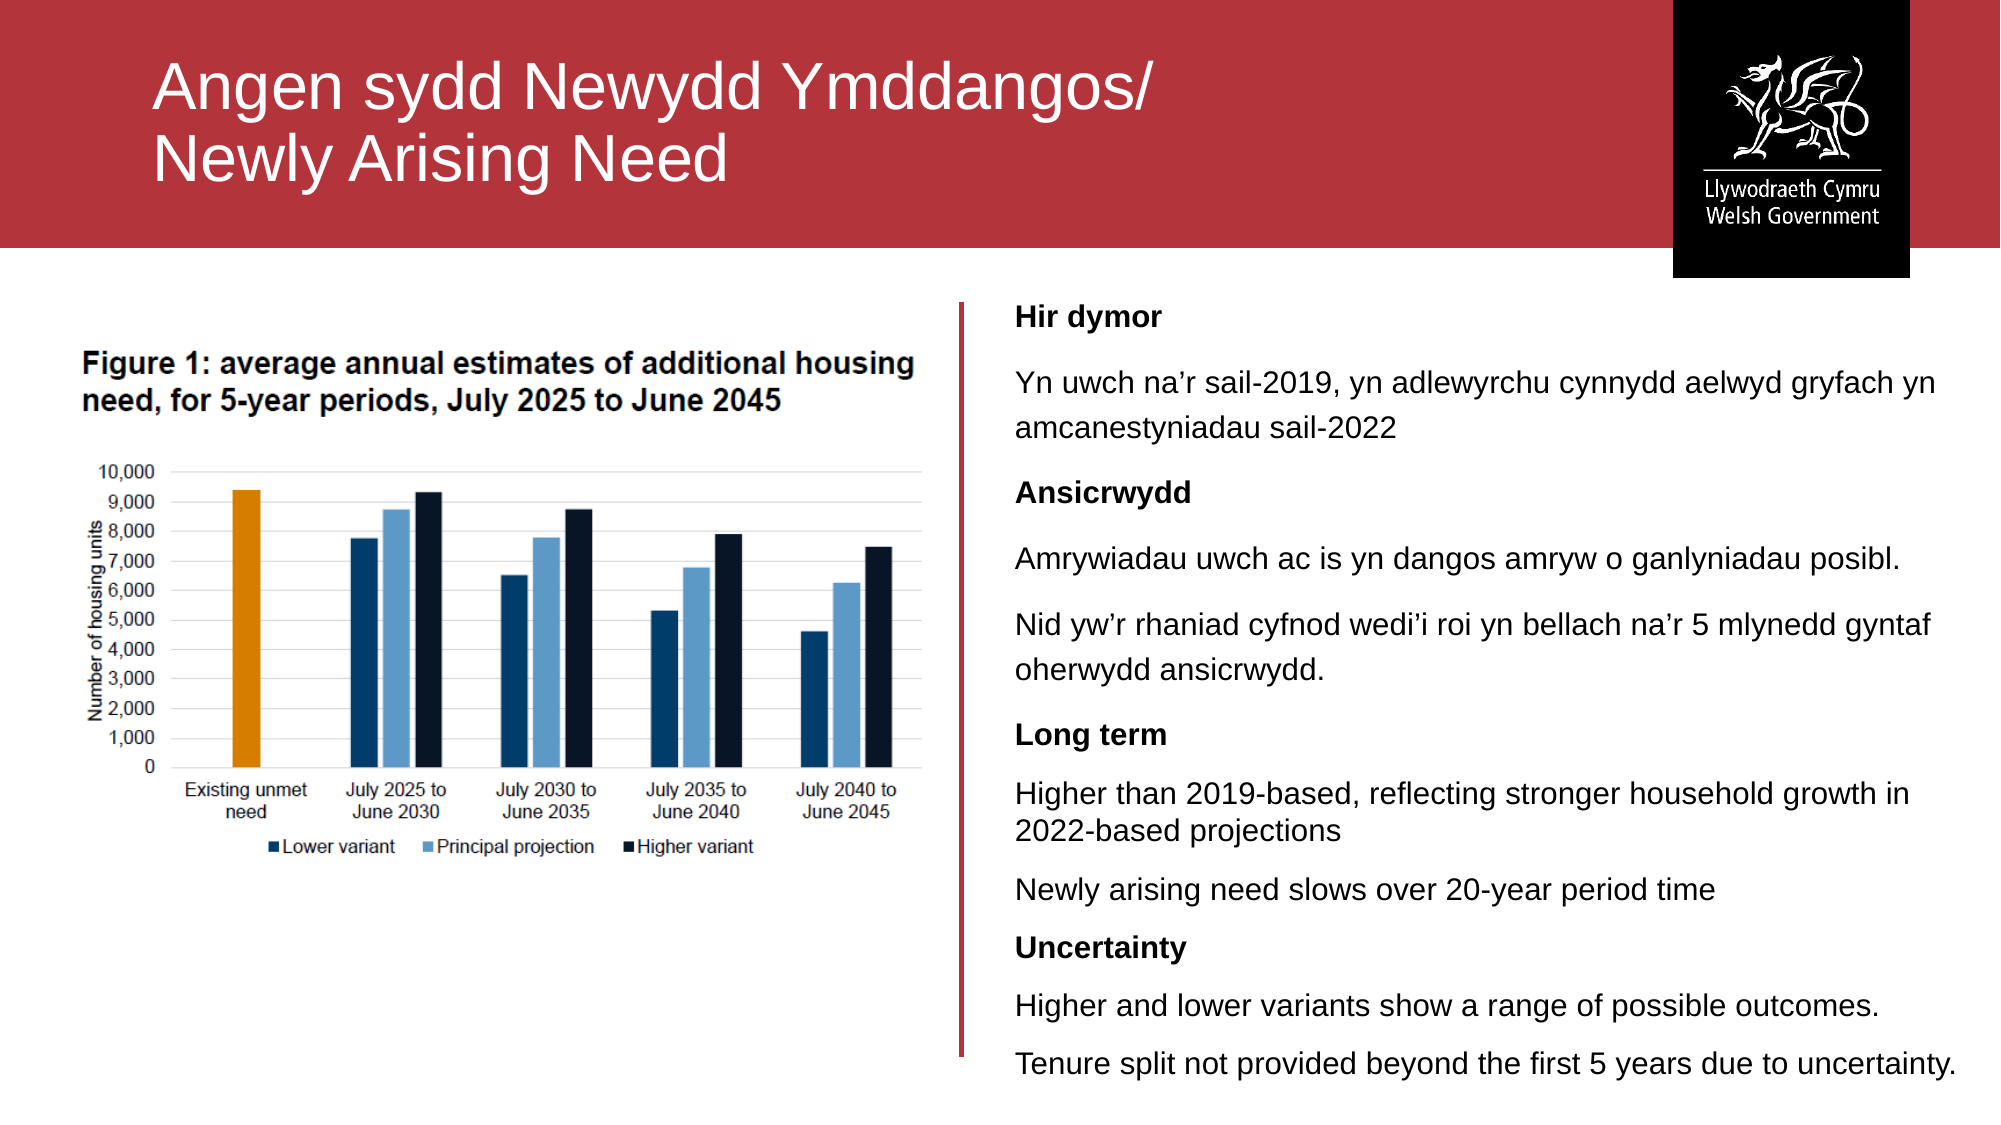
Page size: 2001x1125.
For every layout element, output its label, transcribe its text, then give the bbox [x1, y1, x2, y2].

text_box Hir dymor Yn uwch na’r sail-2019, yn adlewyrchu cynnydd aelwyd gryfach yn amcanestyniadau sail-2022 Ansicrwydd Amrywiadau uwch ac is yn dangos amryw o ganlyniadau posibl. Nid yw’r rhaniad cyfnod wedi’i roi yn bellach na’r 5 mlynedd gyntaf oherwydd ansicrwydd. Long term Higher than 2019‑based, reflecting stronger household growth in 2022‑based projections Newly arising need slows over 20-year period time Uncertainty Higher and lower variants show a range of possible outcomes. Tenure split not provided beyond the first 5 years due to uncertainty. [1000, 281, 1986, 651]
title Angen sydd Newydd Ymddangos/ Newly Arising Need [137, 15, 1863, 233]
picture [54, 323, 952, 874]
